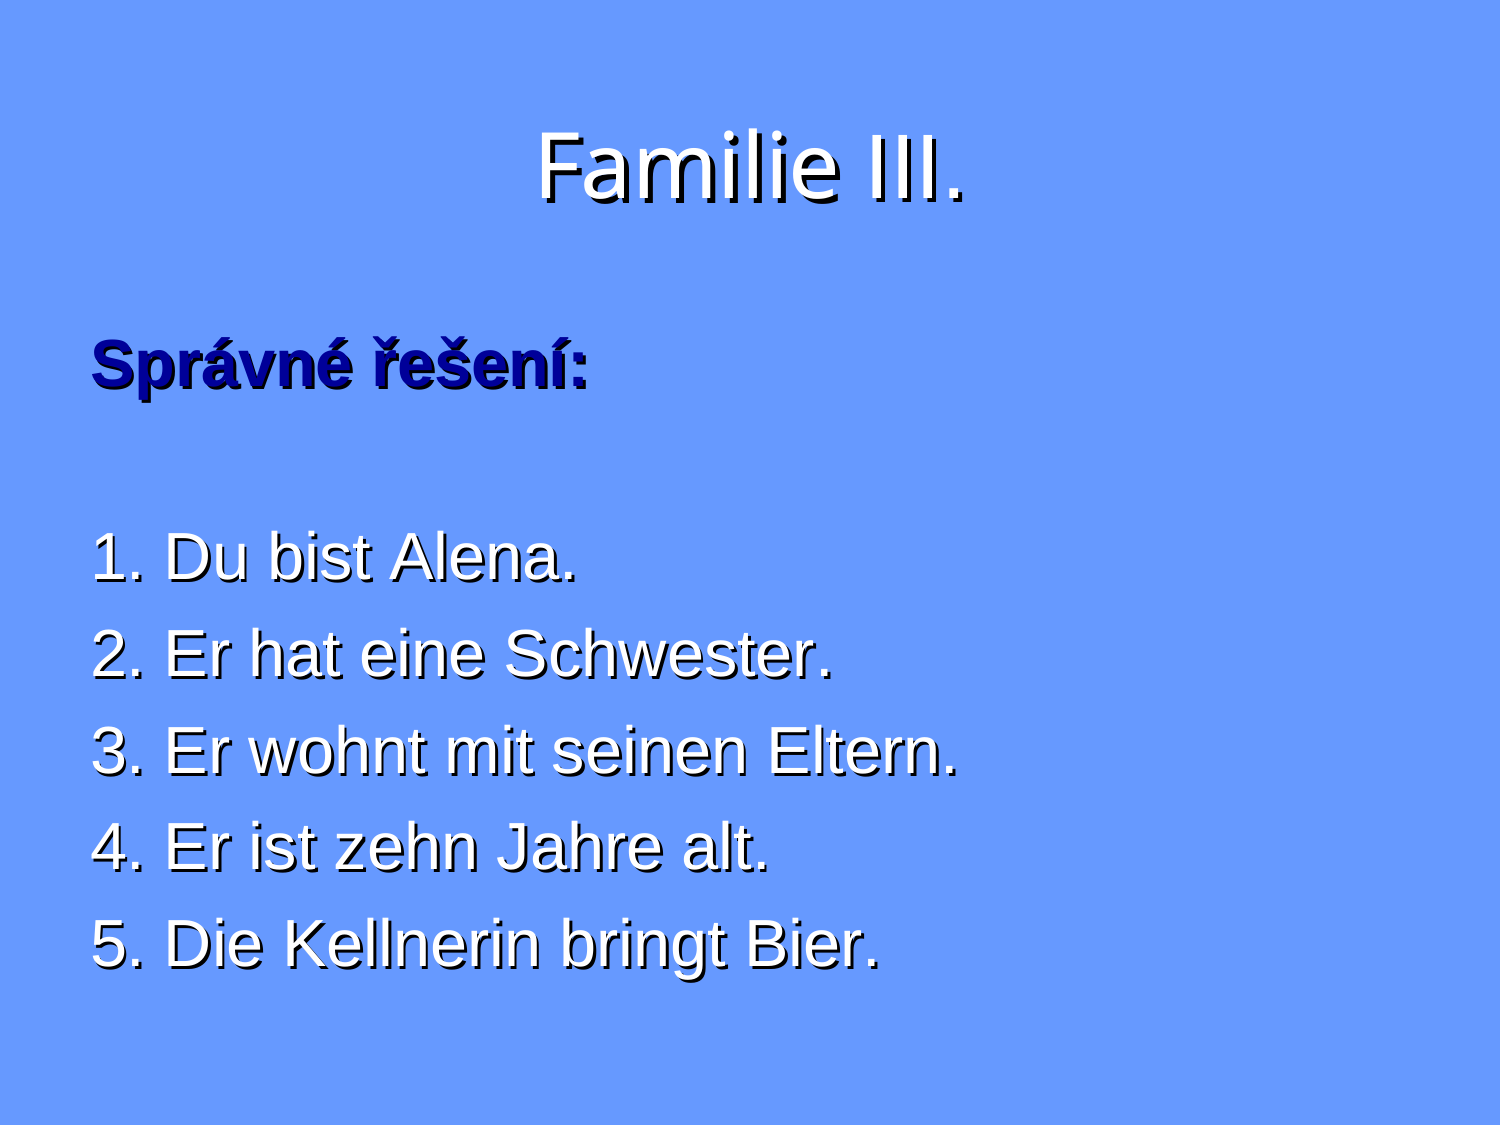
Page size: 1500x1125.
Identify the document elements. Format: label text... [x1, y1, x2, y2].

list Správné řešení: 1. Du bist Alena. 2. Er hat eine Schwester. 3. Er wohnt mit seinen Eltern. 4. Er ist zehn Jahre alt. 5. Die Kellnerin bringt Bier. [75, 312, 1426, 988]
title Familie III. [75, 47, 1426, 276]
